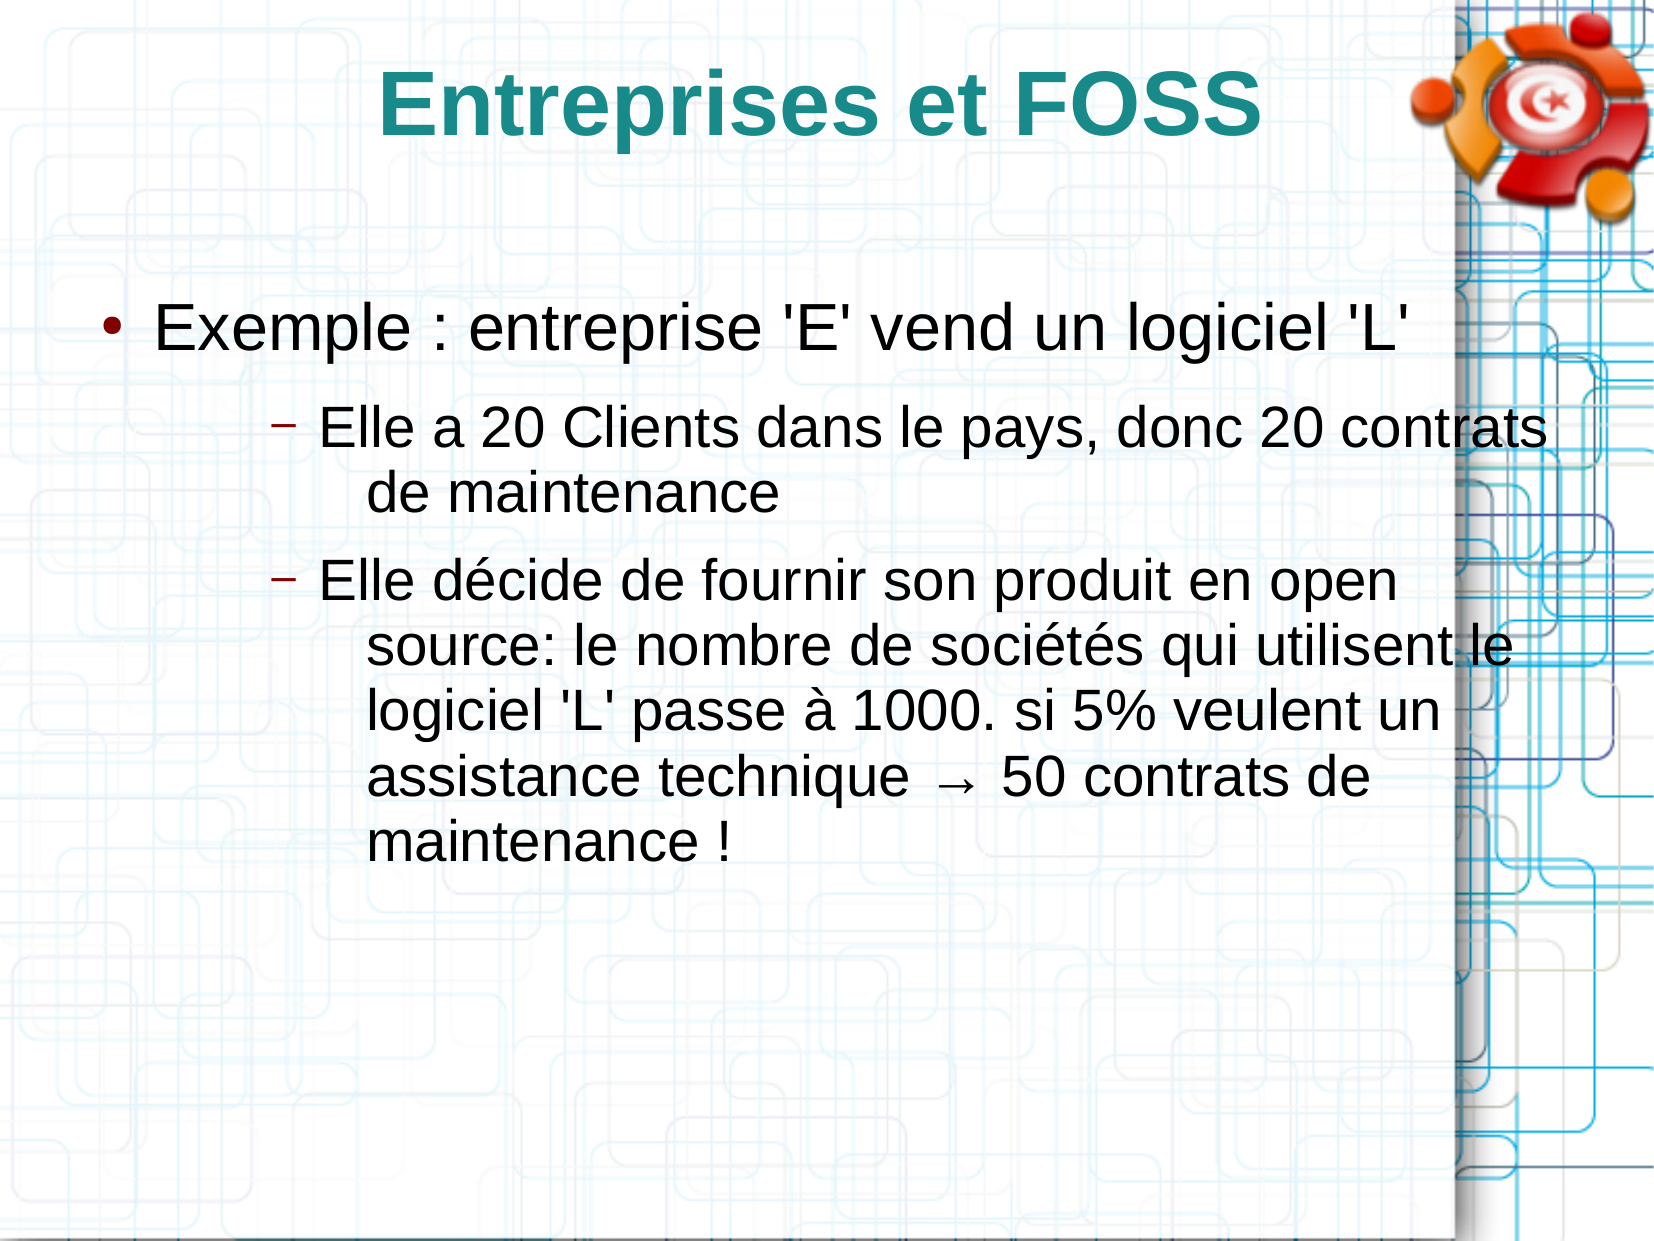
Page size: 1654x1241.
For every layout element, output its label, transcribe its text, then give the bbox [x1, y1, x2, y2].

list Exemple : entreprise 'E' vend un logiciel 'L' Elle a 20 Clients dans le pays, donc 20 contrats de maintenance Elle décide de fournir son produit en open source: le nombre de sociétés qui utilisent le logiciel 'L' passe à 1000. si 5% veulent un assistance technique → 50 contrats de maintenance ! [82, 290, 1571, 1094]
title Entreprises et FOSS [76, 7, 1405, 200]
picture [0, 0, 1654, 1241]
